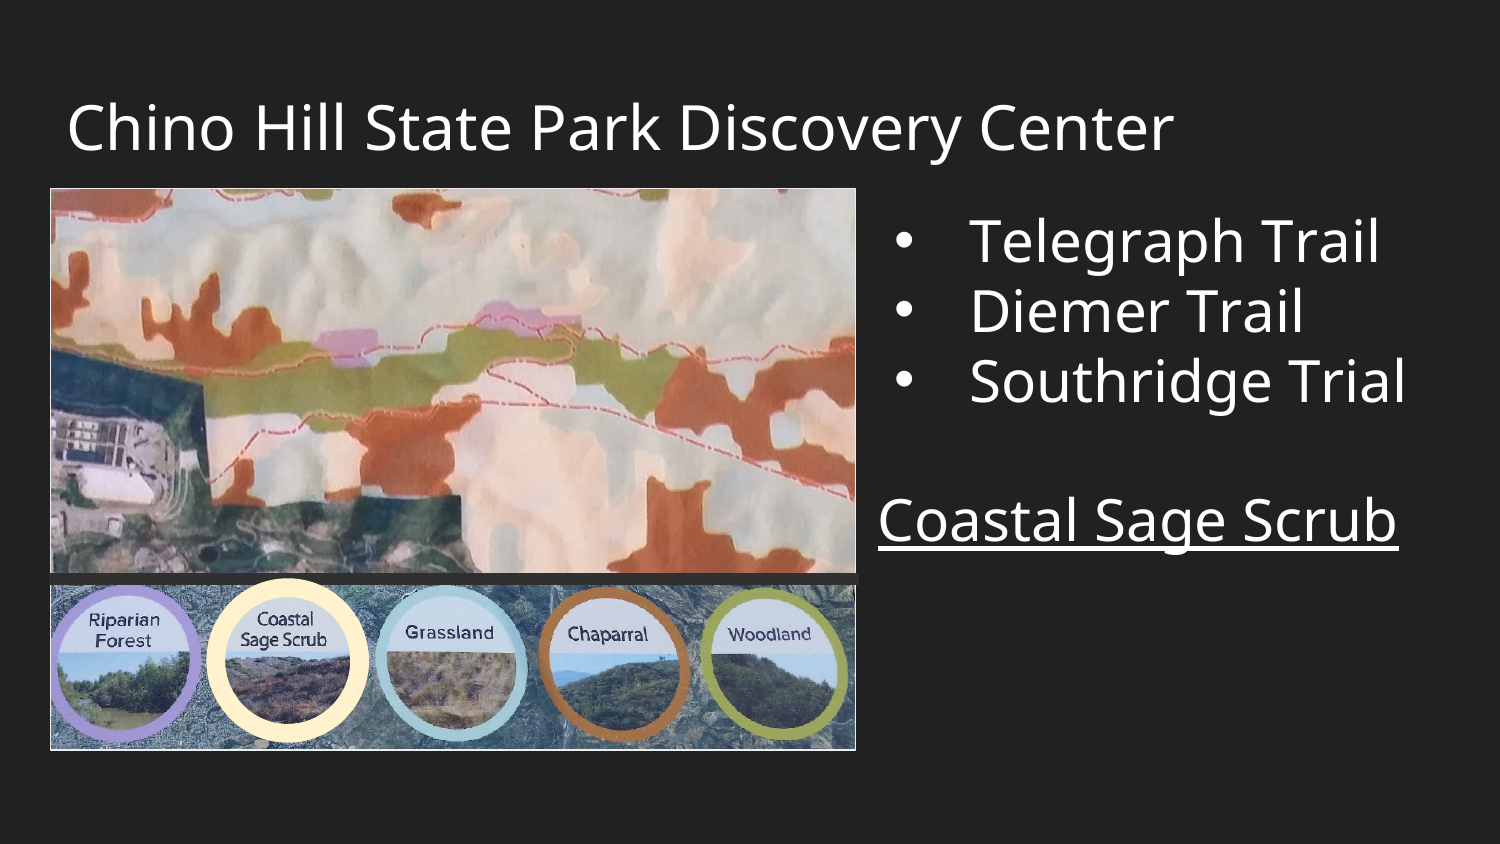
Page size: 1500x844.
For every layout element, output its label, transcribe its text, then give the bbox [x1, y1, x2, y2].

title Chino Hill State Park Discovery Center [51, 72, 1449, 167]
list Telegraph Trail Diemer Trail Southridge Trial Coastal Sage Scrub [862, 189, 1480, 750]
picture [226, 598, 350, 723]
picture [51, 585, 855, 750]
picture [51, 189, 855, 573]
